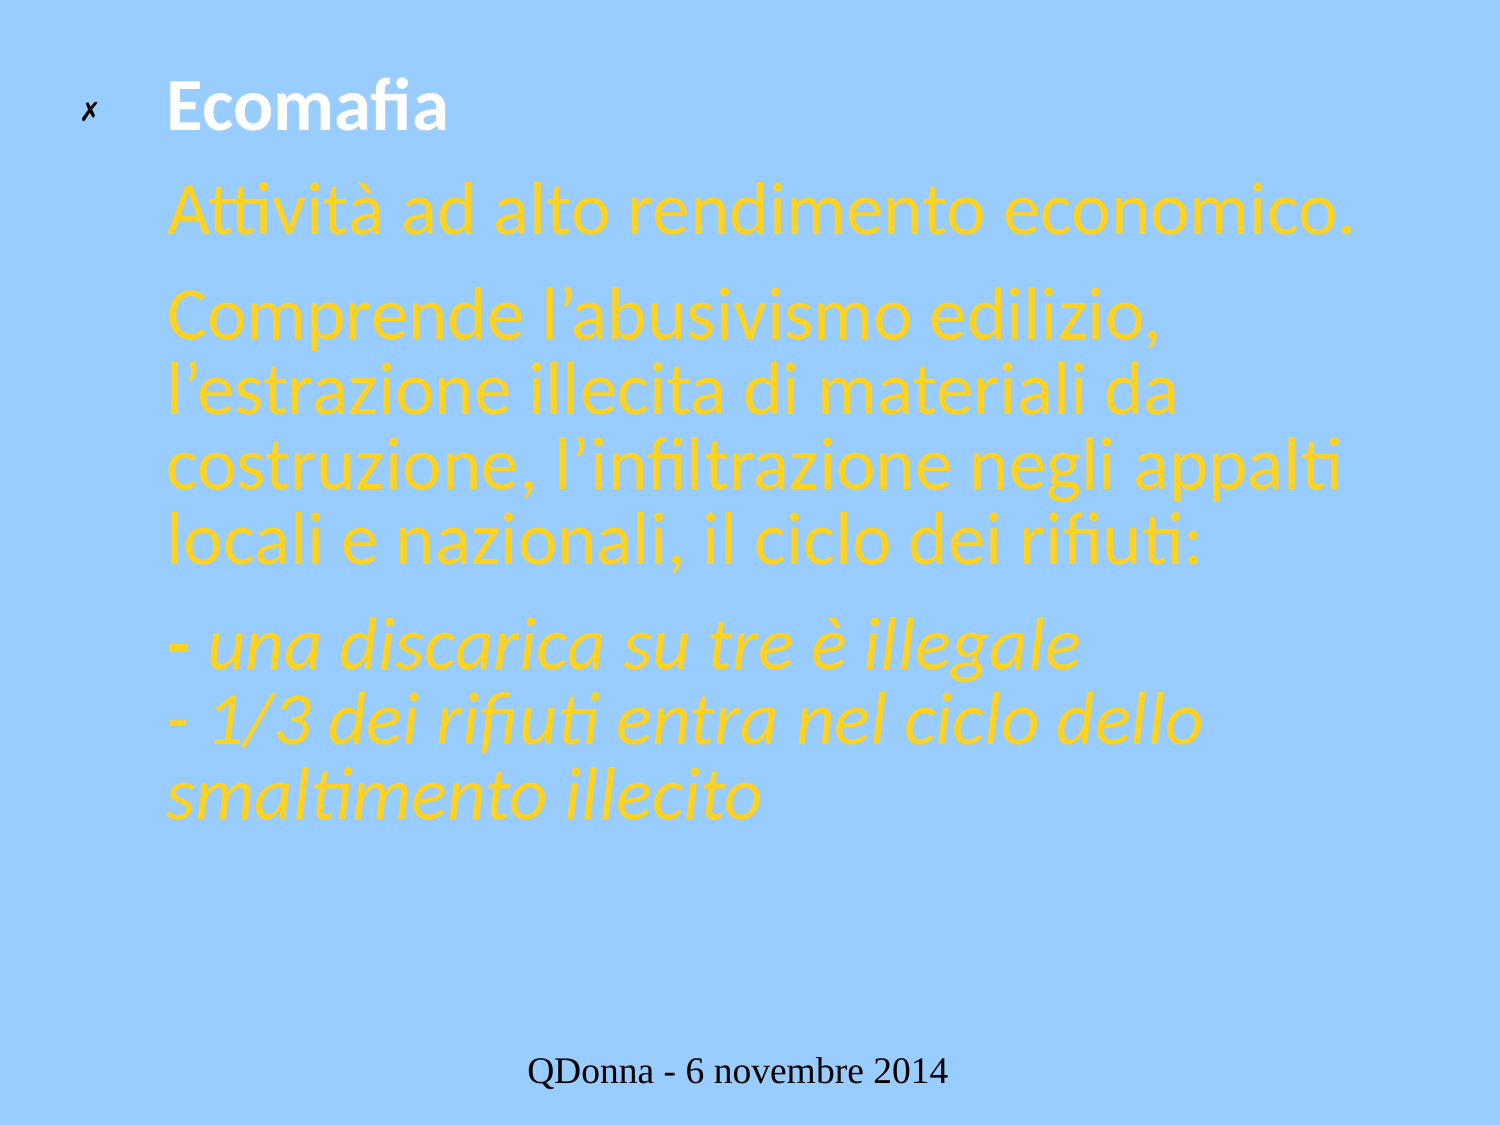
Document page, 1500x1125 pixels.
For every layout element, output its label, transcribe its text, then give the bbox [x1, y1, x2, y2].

list Ecomafia Attività ad alto rendimento economico. Comprende l’abusivismo edilizio, l’estrazione illecita di materiali da costruzione, l’infiltrazione negli appalti locali e nazionali, il ciclo dei rifiuti: - una discarica su tre è illegale - 1/3 dei rifiuti entra nel ciclo dello smaltimento illecito [67, 66, 1418, 1004]
